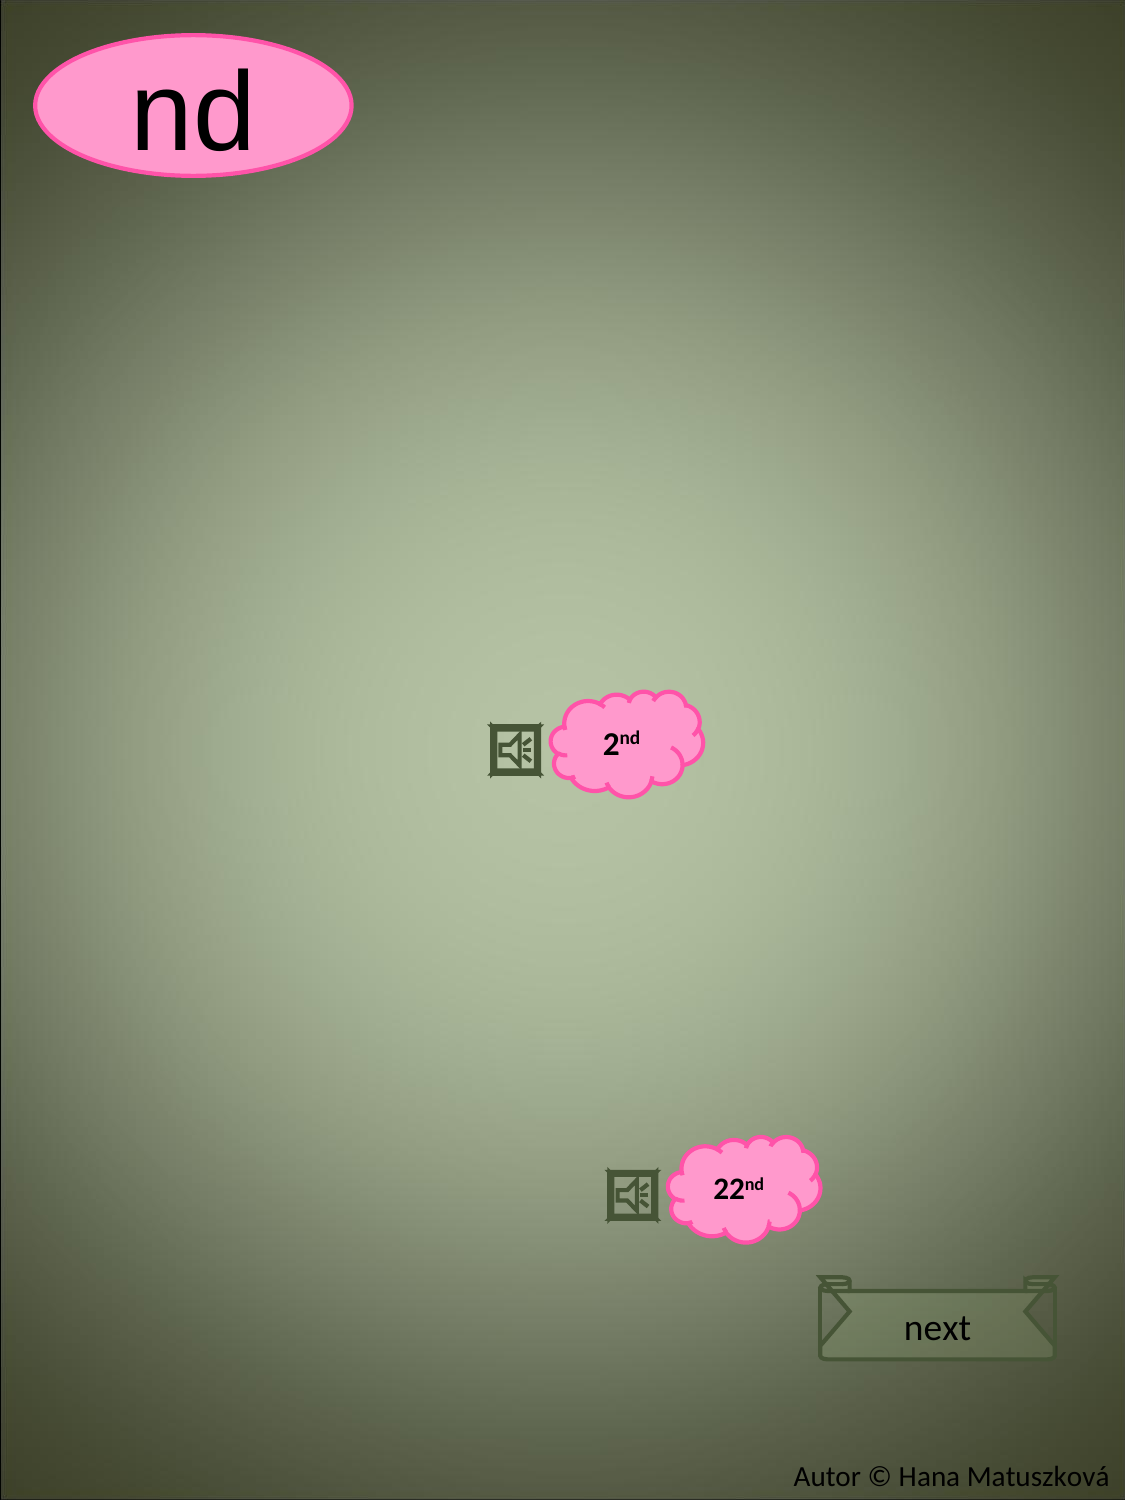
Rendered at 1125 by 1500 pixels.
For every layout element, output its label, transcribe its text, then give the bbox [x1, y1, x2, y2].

text_box Autor © Hana Matuszková [778, 1449, 1125, 1500]
picture [0, 0, 1125, 1500]
text_box nd [35, 35, 352, 176]
text_box 22nd [667, 1136, 821, 1243]
text_box next [820, 1277, 1055, 1360]
text_box 2nd [550, 691, 704, 798]
